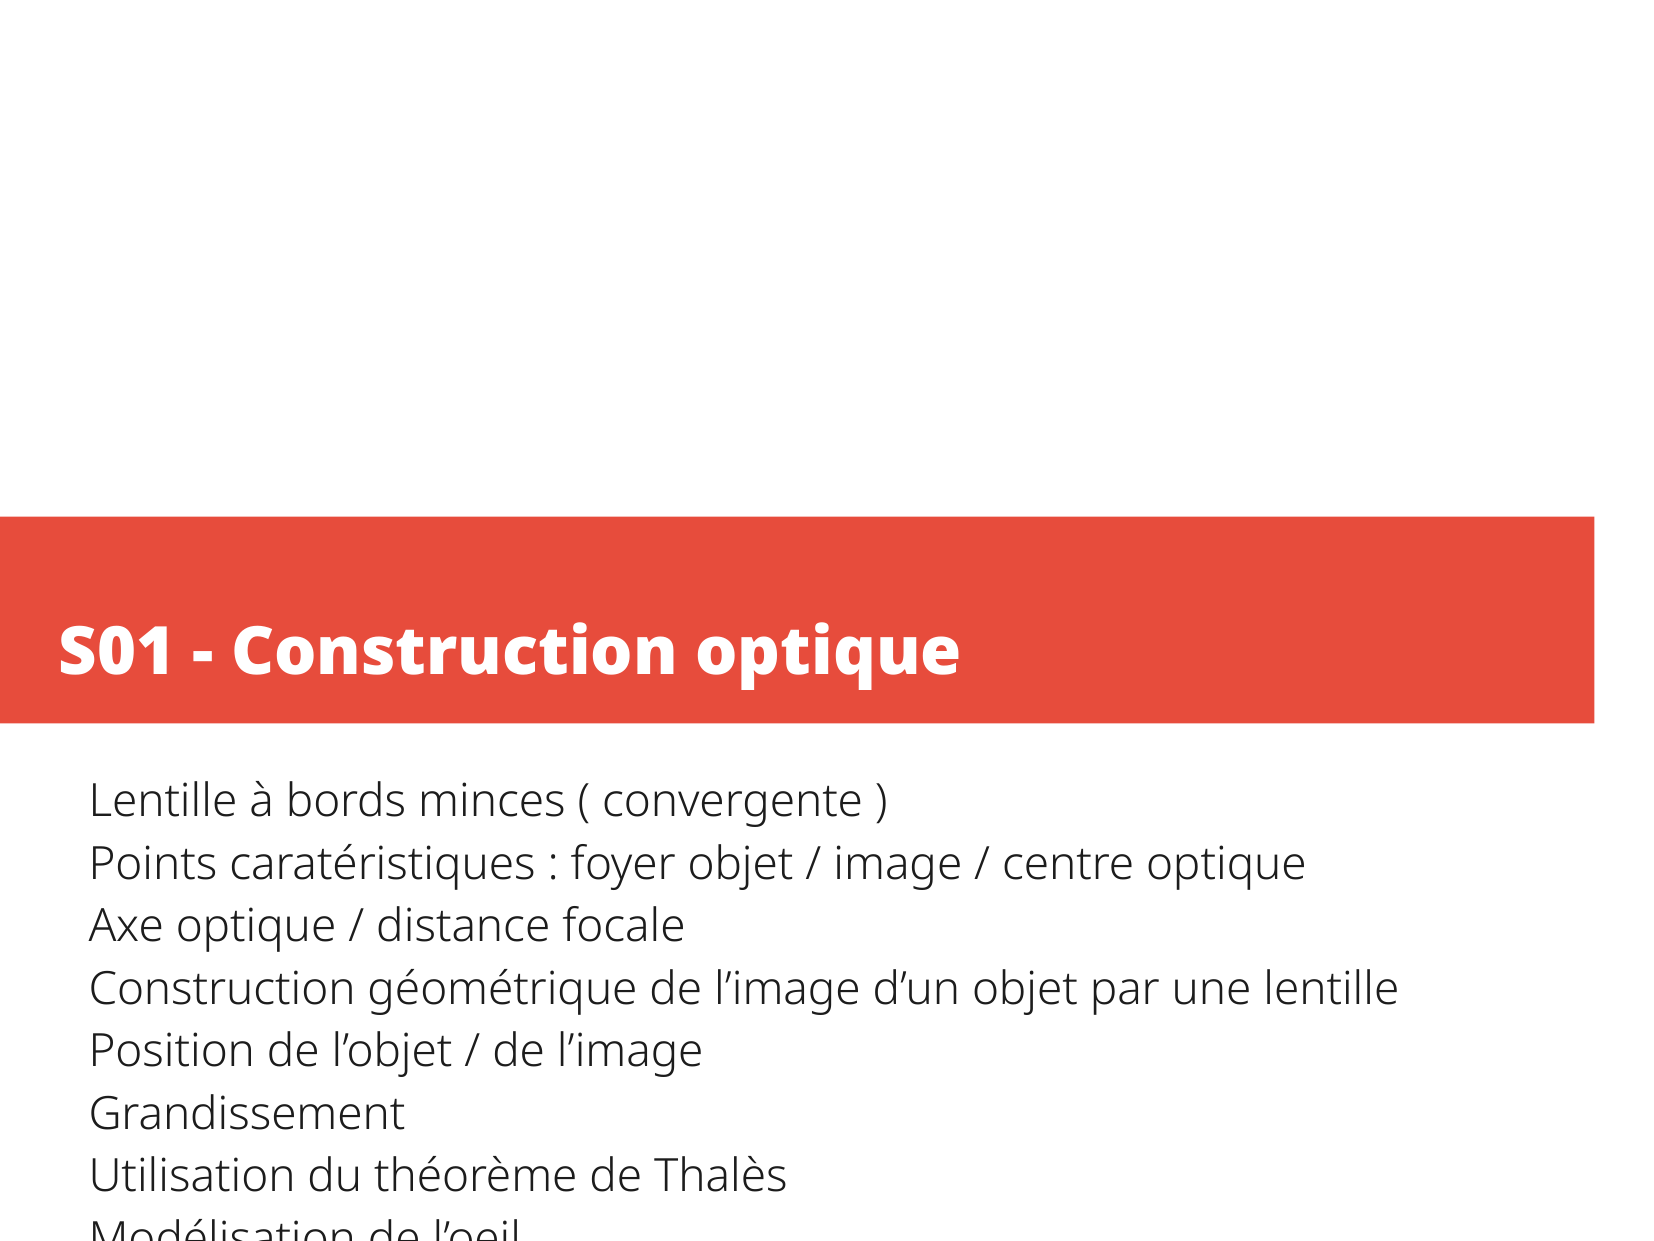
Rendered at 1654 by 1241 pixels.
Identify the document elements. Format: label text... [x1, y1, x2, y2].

title S01 - Construction optique [59, 546, 1595, 694]
subtitle Lentille à bords minces ( convergente ) Points caratéristiques : foyer objet / image / centre optique Axe optique / distance focale Construction géométrique de l’image d’un objet par une lentille Position de l’objet / de l’image Grandissement Utilisation du théorème de Thalès Modélisation de l’oeil [88, 767, 1595, 1182]
